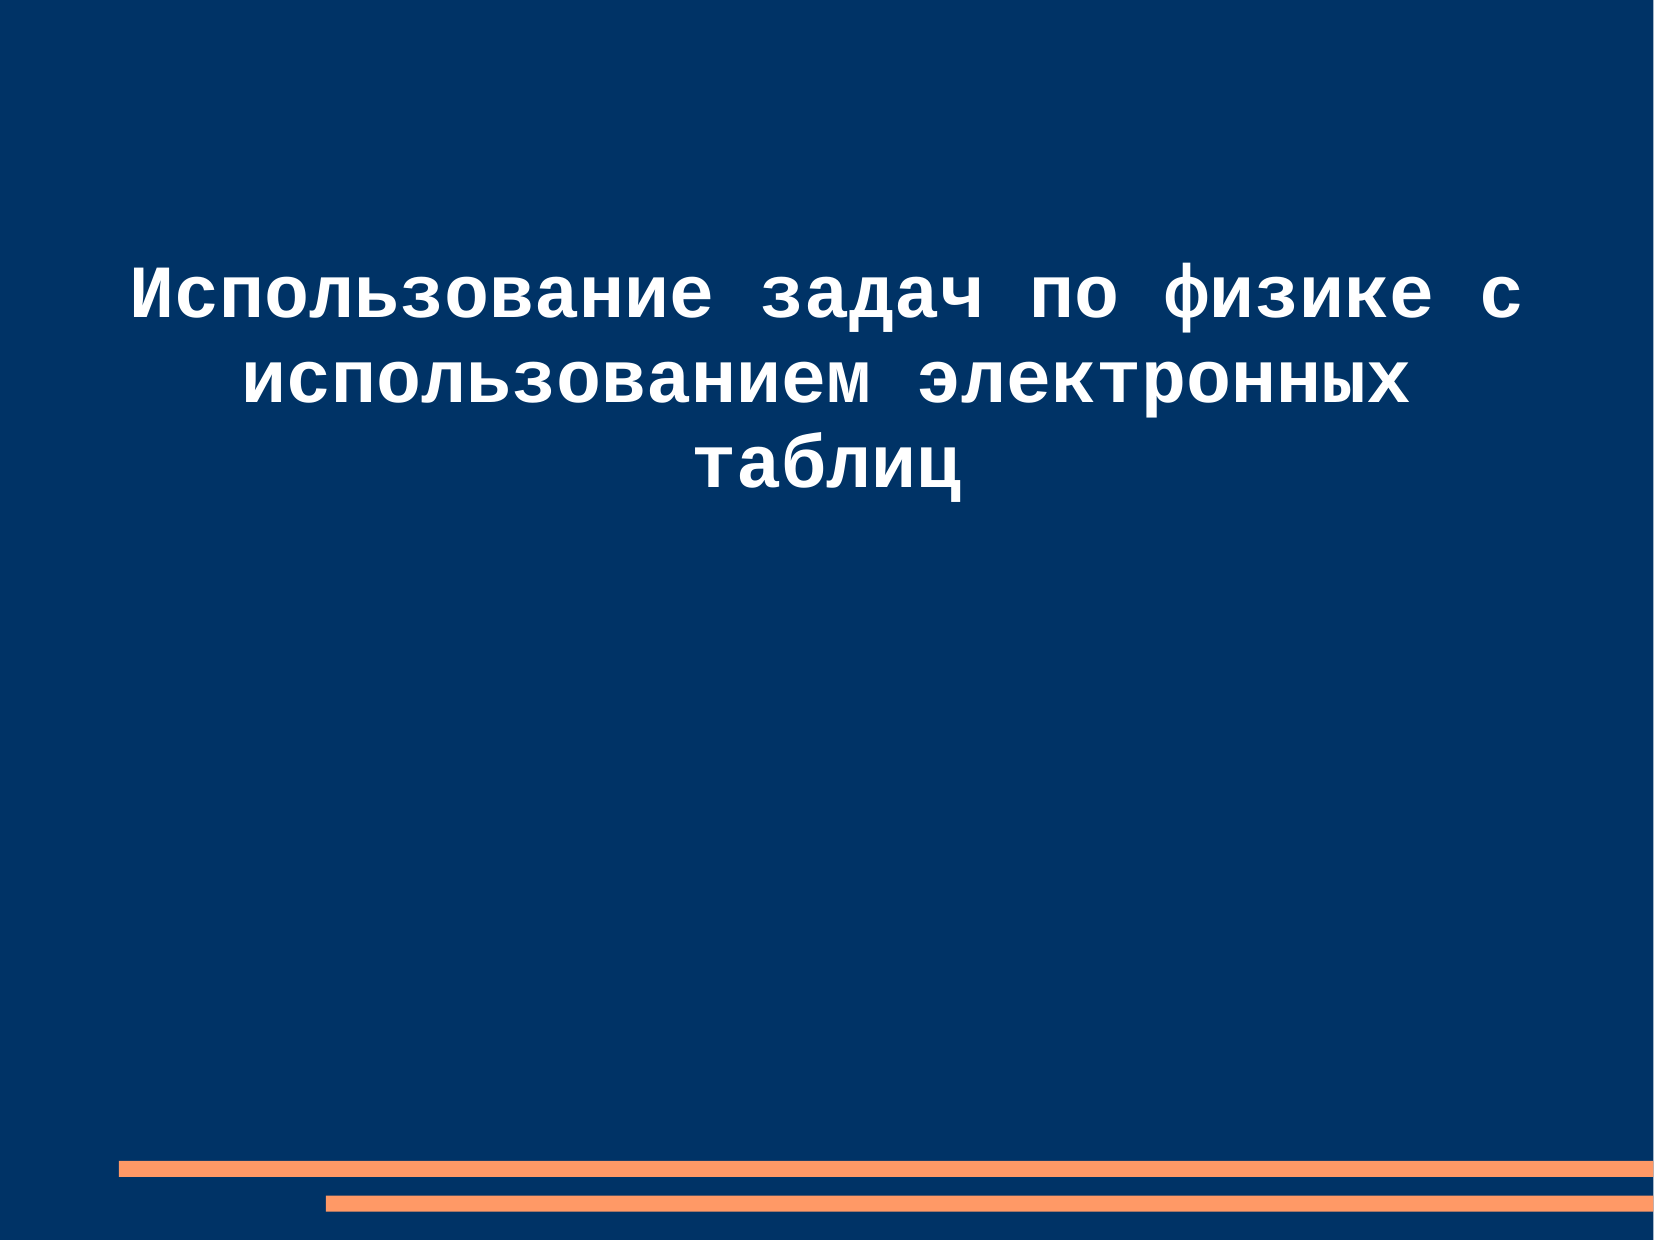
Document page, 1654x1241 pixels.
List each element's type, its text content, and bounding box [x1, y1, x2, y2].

text_box Использование задач по физике с использованием электронных таблиц [88, 247, 1565, 518]
